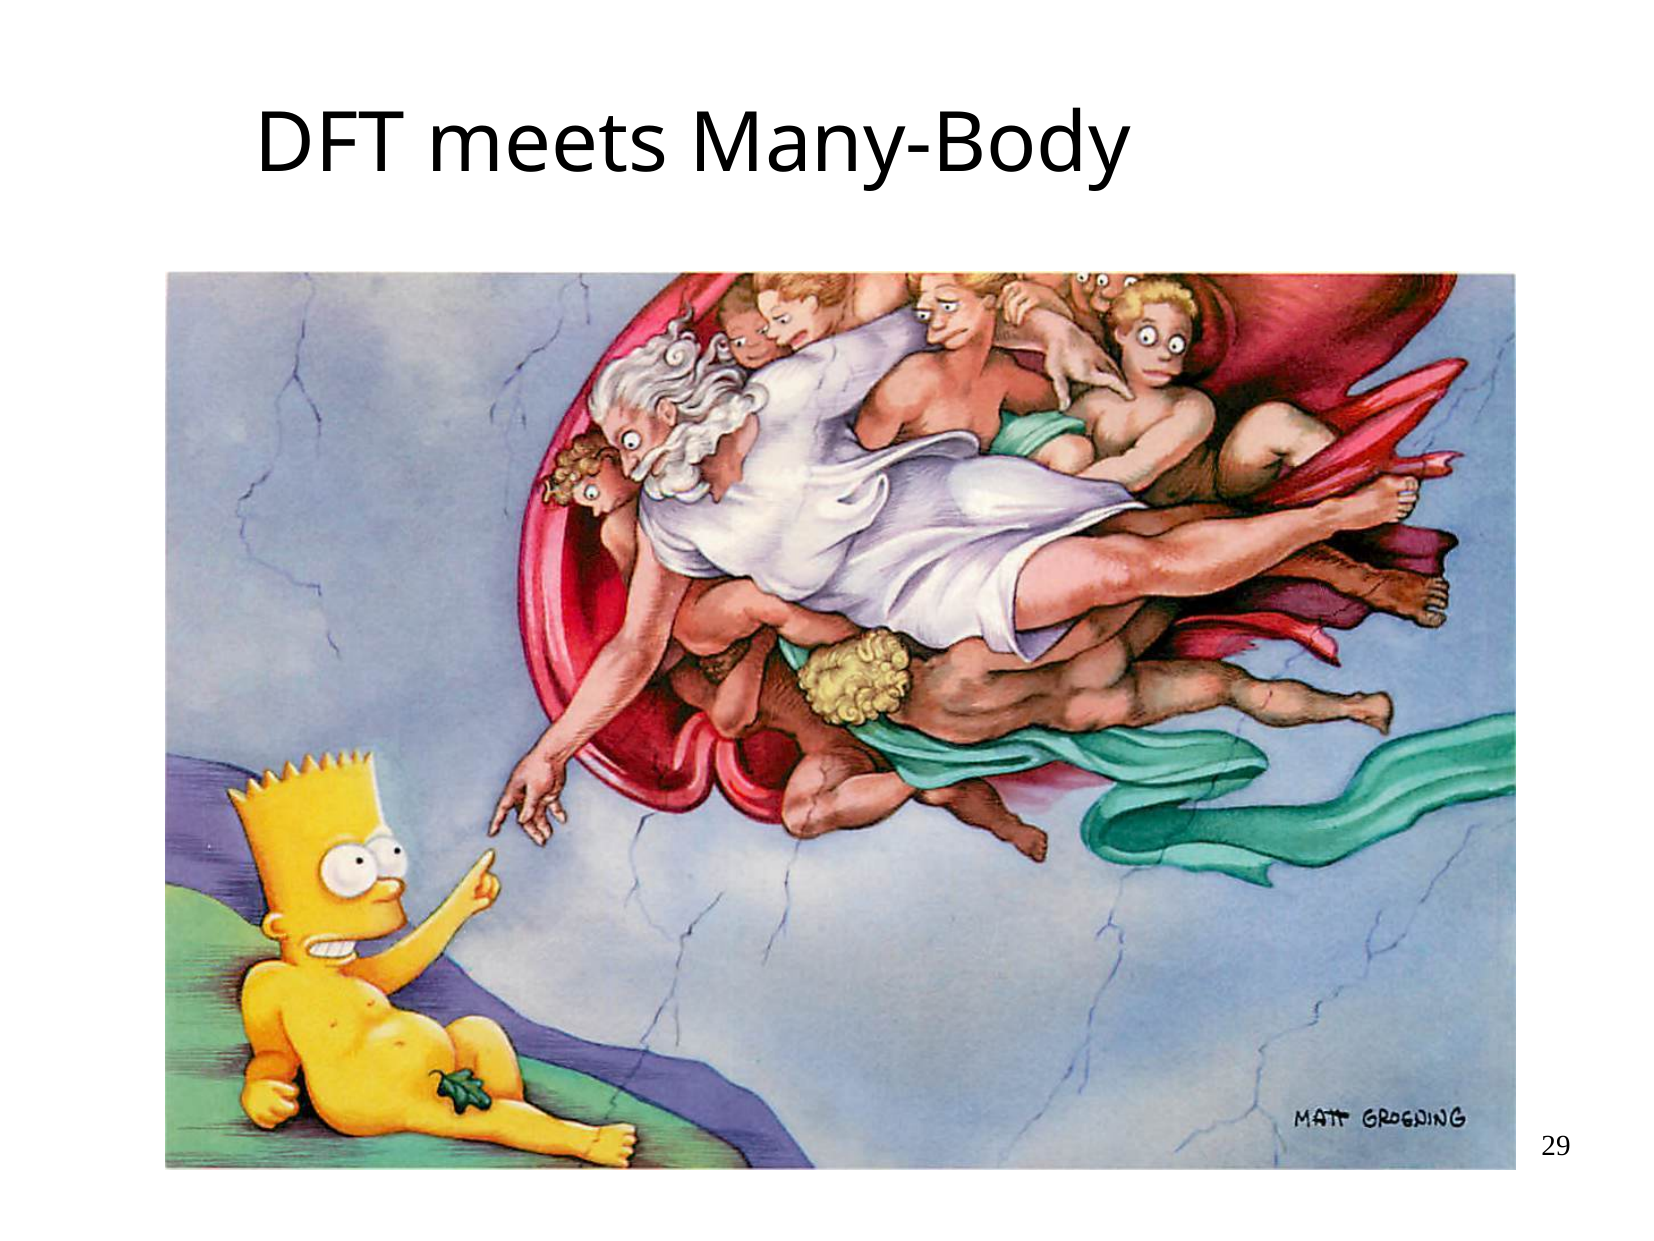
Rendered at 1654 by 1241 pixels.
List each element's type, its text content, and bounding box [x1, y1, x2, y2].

text_box DFT meets Many-Body [240, 75, 1317, 224]
picture [165, 271, 1516, 1171]
